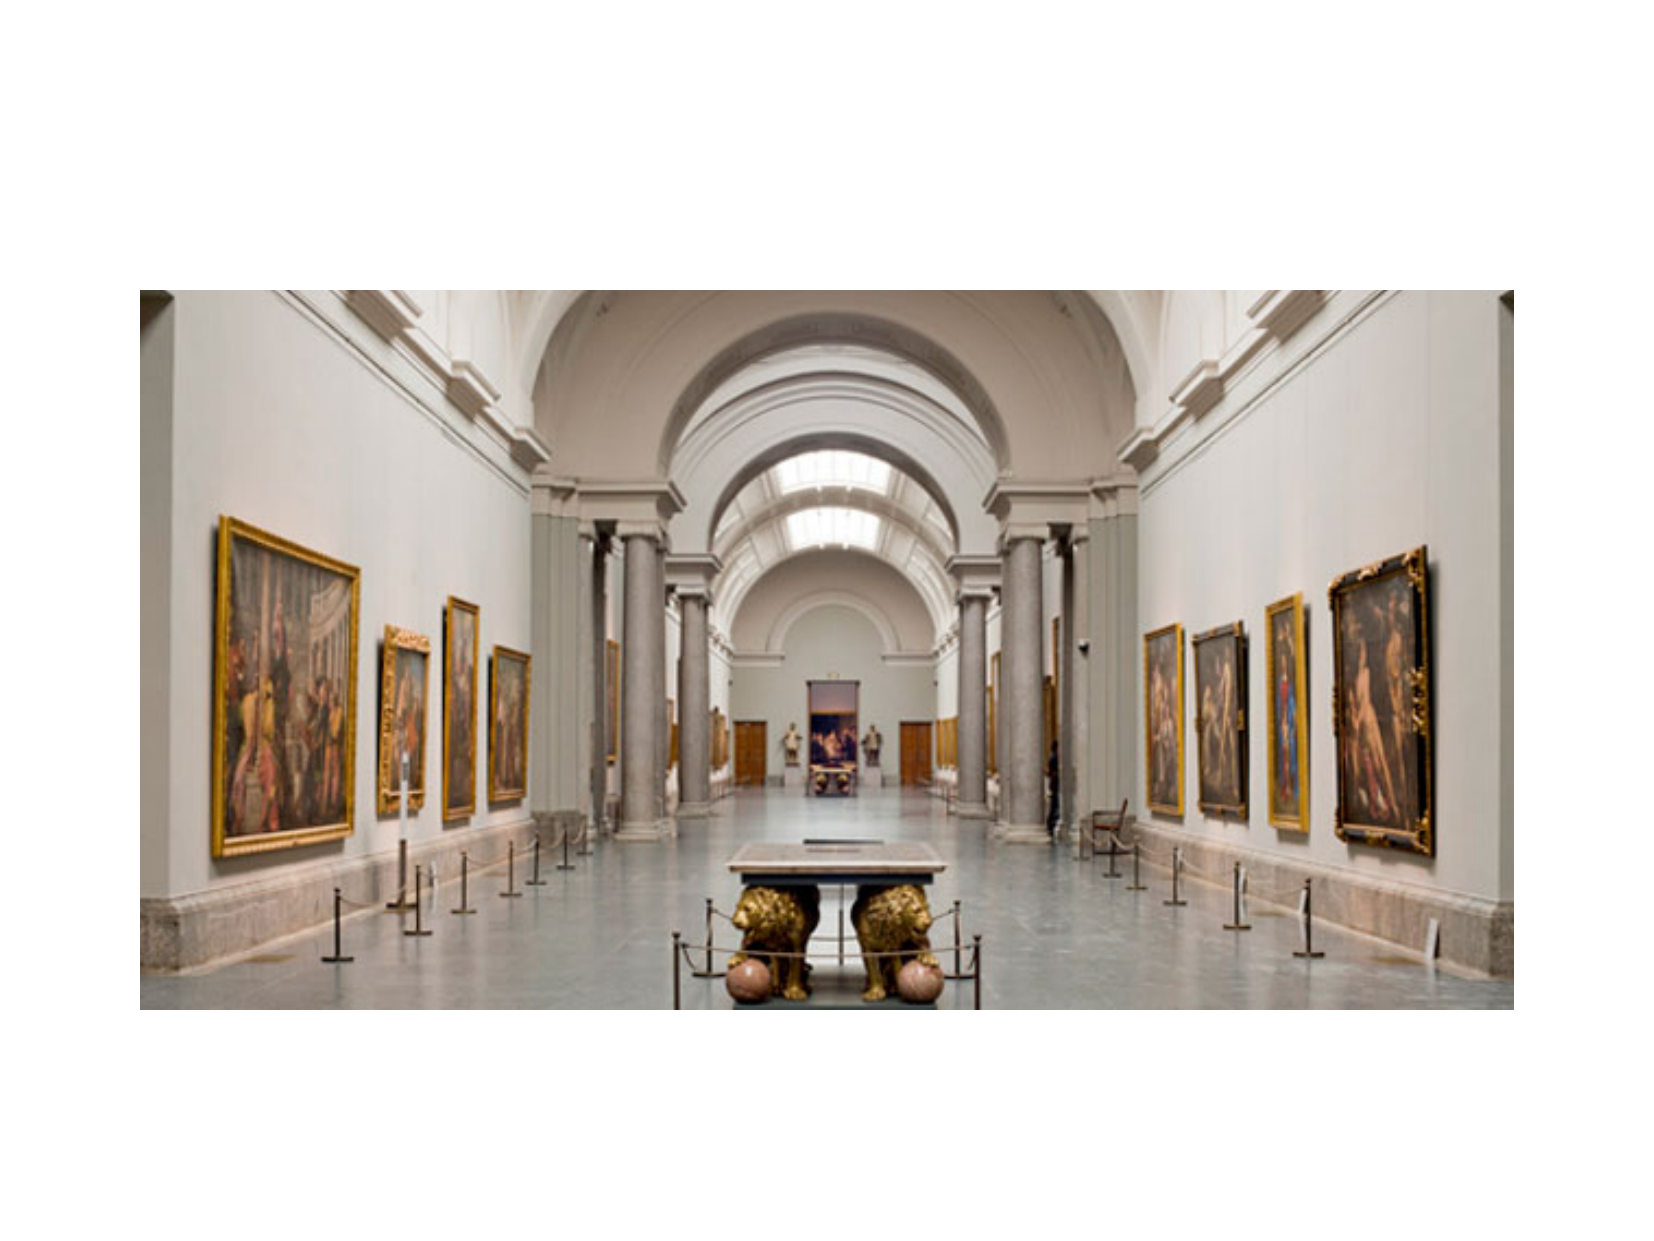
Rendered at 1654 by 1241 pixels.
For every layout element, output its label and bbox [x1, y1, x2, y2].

picture [140, 290, 1514, 1010]
